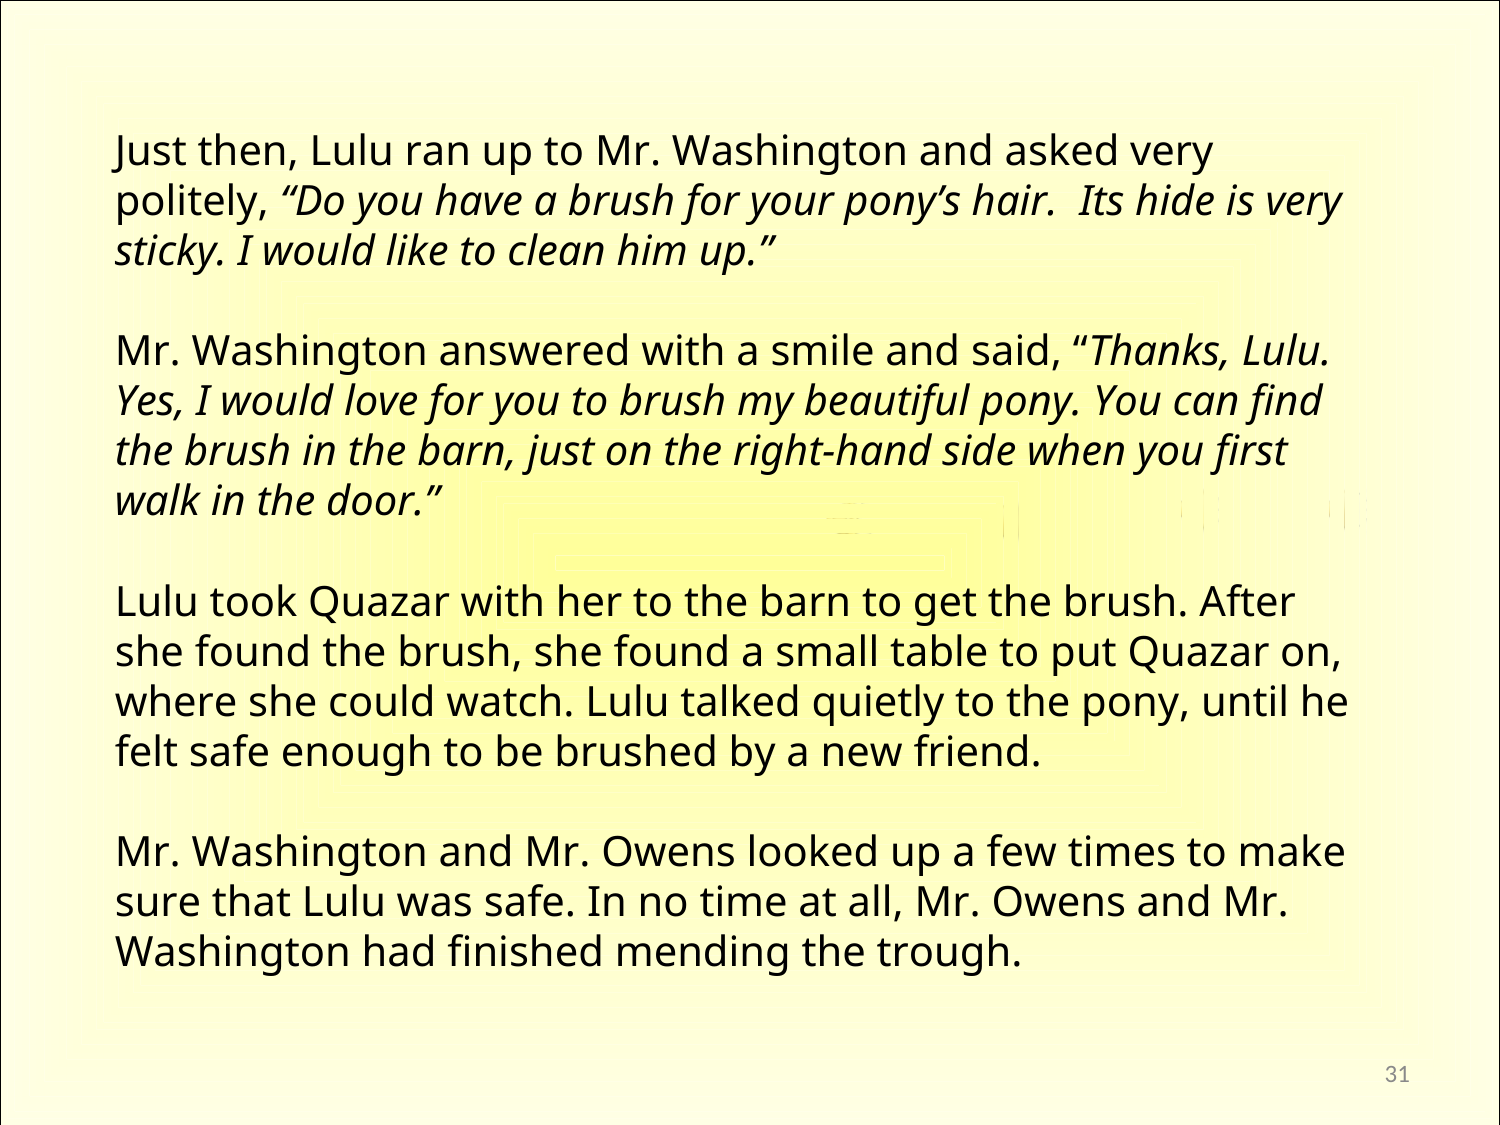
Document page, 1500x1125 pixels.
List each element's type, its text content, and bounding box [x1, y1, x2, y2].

text_box Just then, Lulu ran up to Mr. Washington and asked very politely, “Do you have a brush for your pony’s hair. Its hide is very sticky. I would like to clean him up.” Mr. Washington answered with a smile and said, “Thanks, Lulu. Yes, I would love for you to brush my beautiful pony. You can find the brush in the barn, just on the right-hand side when you first walk in the door.” Lulu took Quazar with her to the barn to get the brush. After she found the brush, she found a small table to put Quazar on, where she could watch. Lulu talked quietly to the pony, until he felt safe enough to be brushed by a new friend. Mr. Washington and Mr. Owens looked up a few times to make sure that Lulu was safe. In no time at all, Mr. Owens and Mr. Washington had finished mending the trough. [99, 116, 1375, 983]
text_box [0, 0, 1500, 1125]
text_box <number> [1074, 1042, 1426, 1103]
